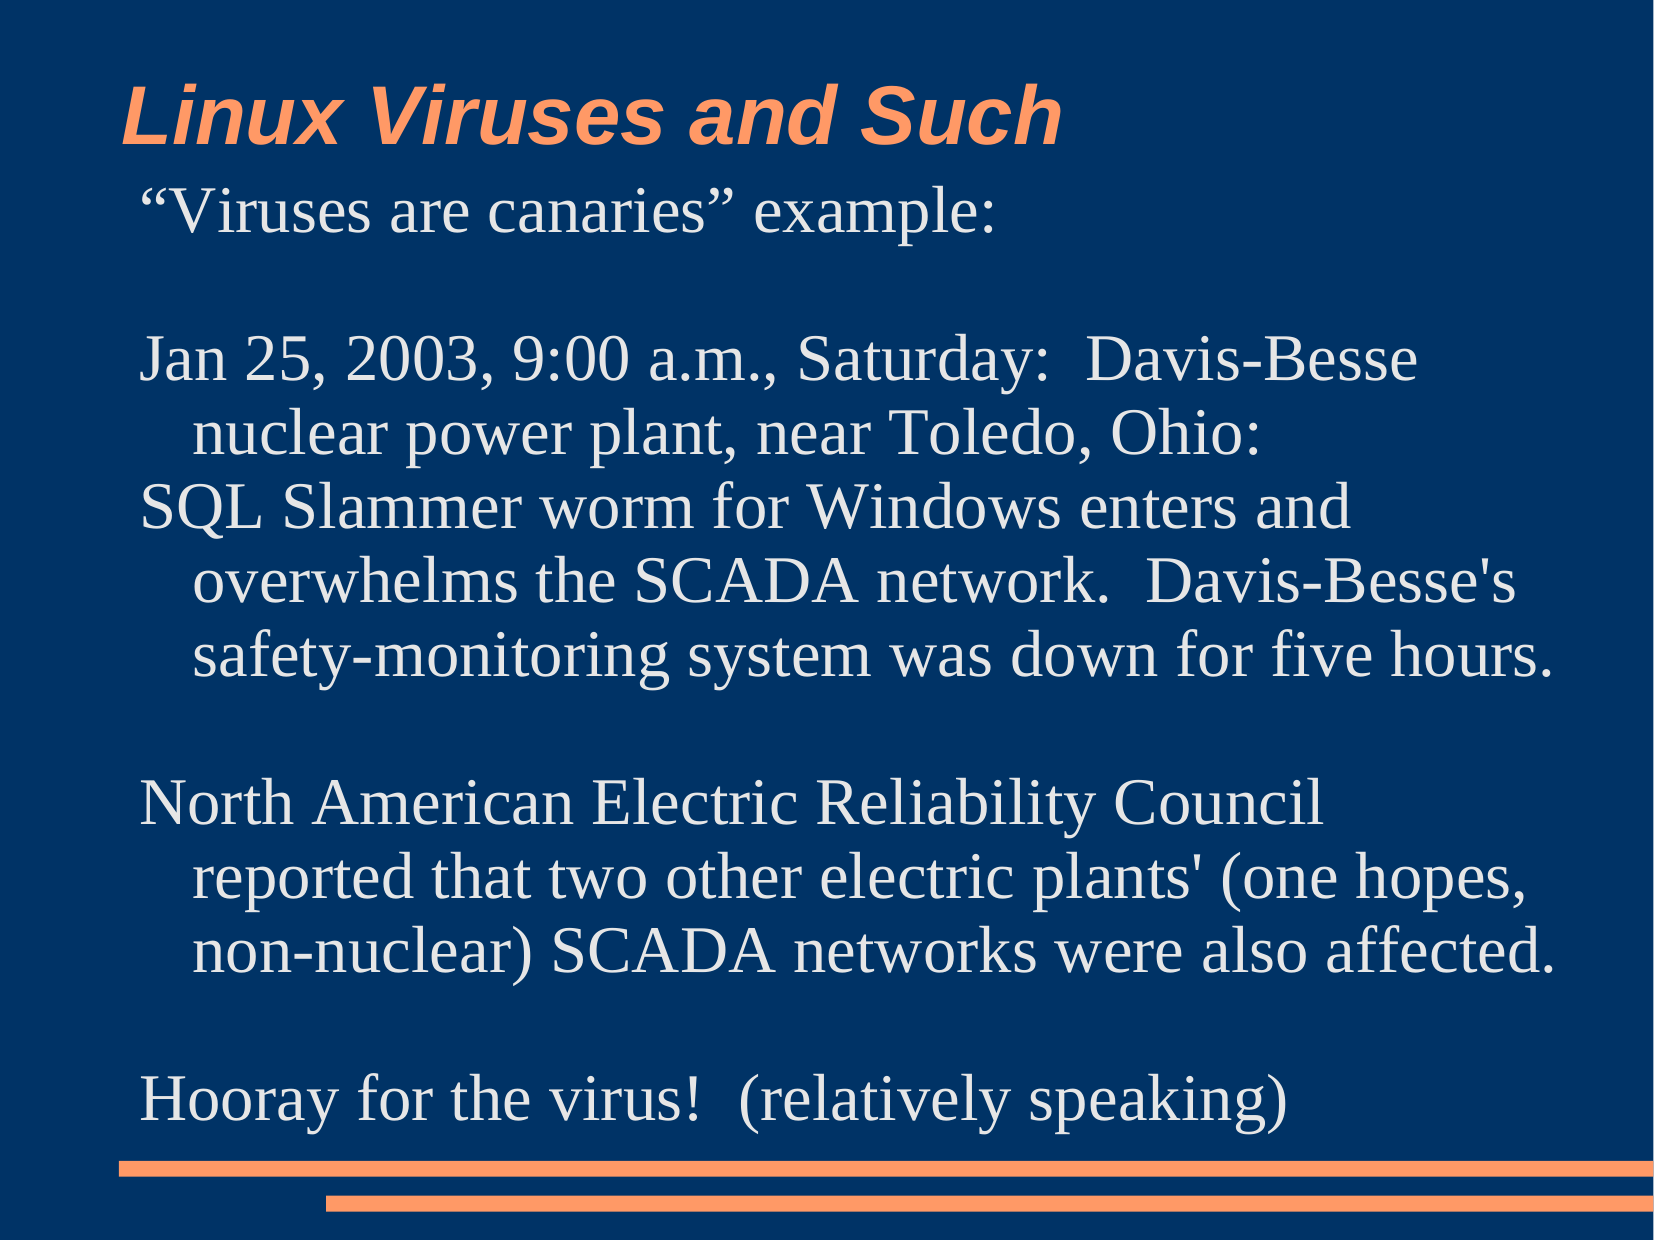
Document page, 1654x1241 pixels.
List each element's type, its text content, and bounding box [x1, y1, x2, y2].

list “Viruses are canaries” example: Jan 25, 2003, 9:00 a.m., Saturday: Davis-Besse nuclear power plant, near Toledo, Ohio: SQL Slammer worm for Windows enters and overwhelms the SCADA network. Davis-Besse's safety-monitoring system was down for five hours. North American Electric Reliability Council reported that two other electric plants' (one hopes, non-nuclear) SCADA networks were also affected. Hooray for the virus! (relatively speaking) [121, 172, 1561, 1136]
title Linux Viruses and Such [121, 46, 1534, 172]
